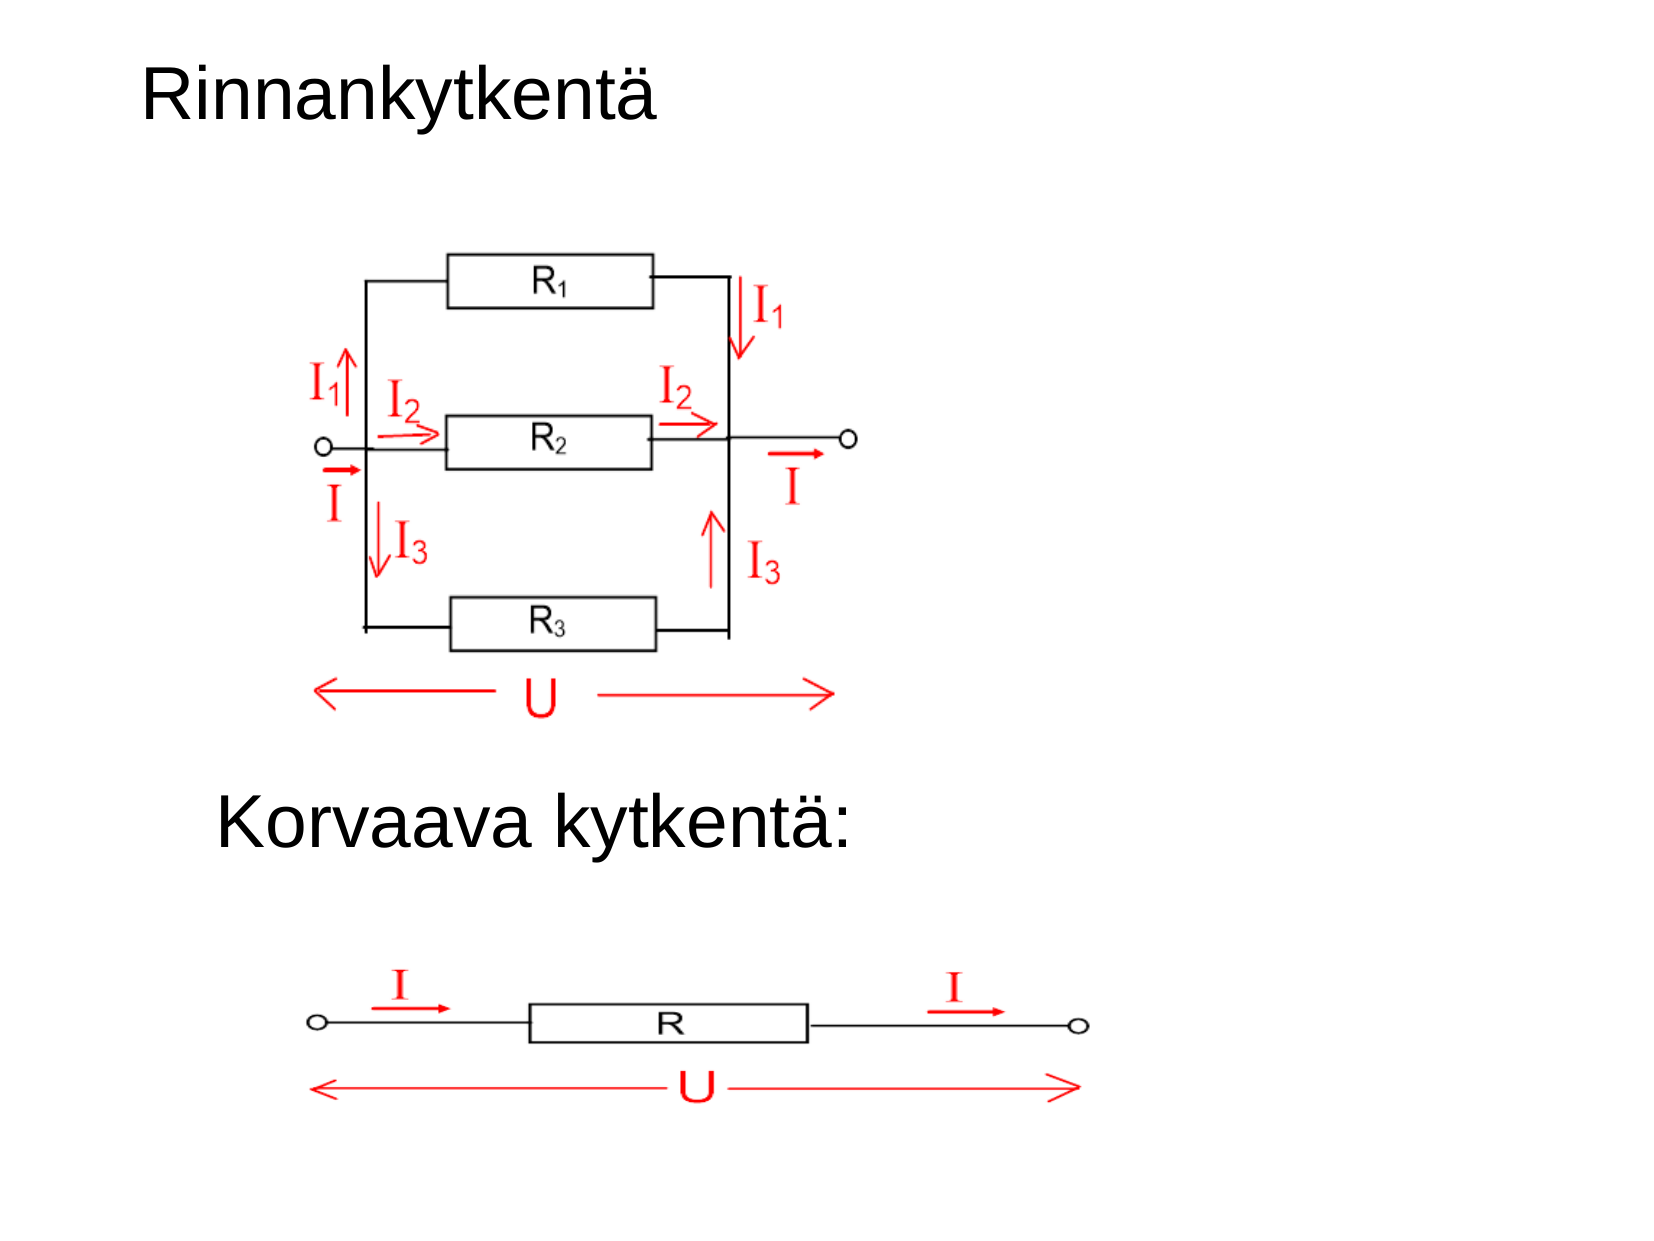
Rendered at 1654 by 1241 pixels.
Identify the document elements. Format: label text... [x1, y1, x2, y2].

picture [200, 921, 1205, 1154]
text_box Korvaava kytkentä: [200, 767, 1329, 951]
text_box Rinnankytkentä [125, 40, 1323, 308]
picture [265, 191, 910, 767]
